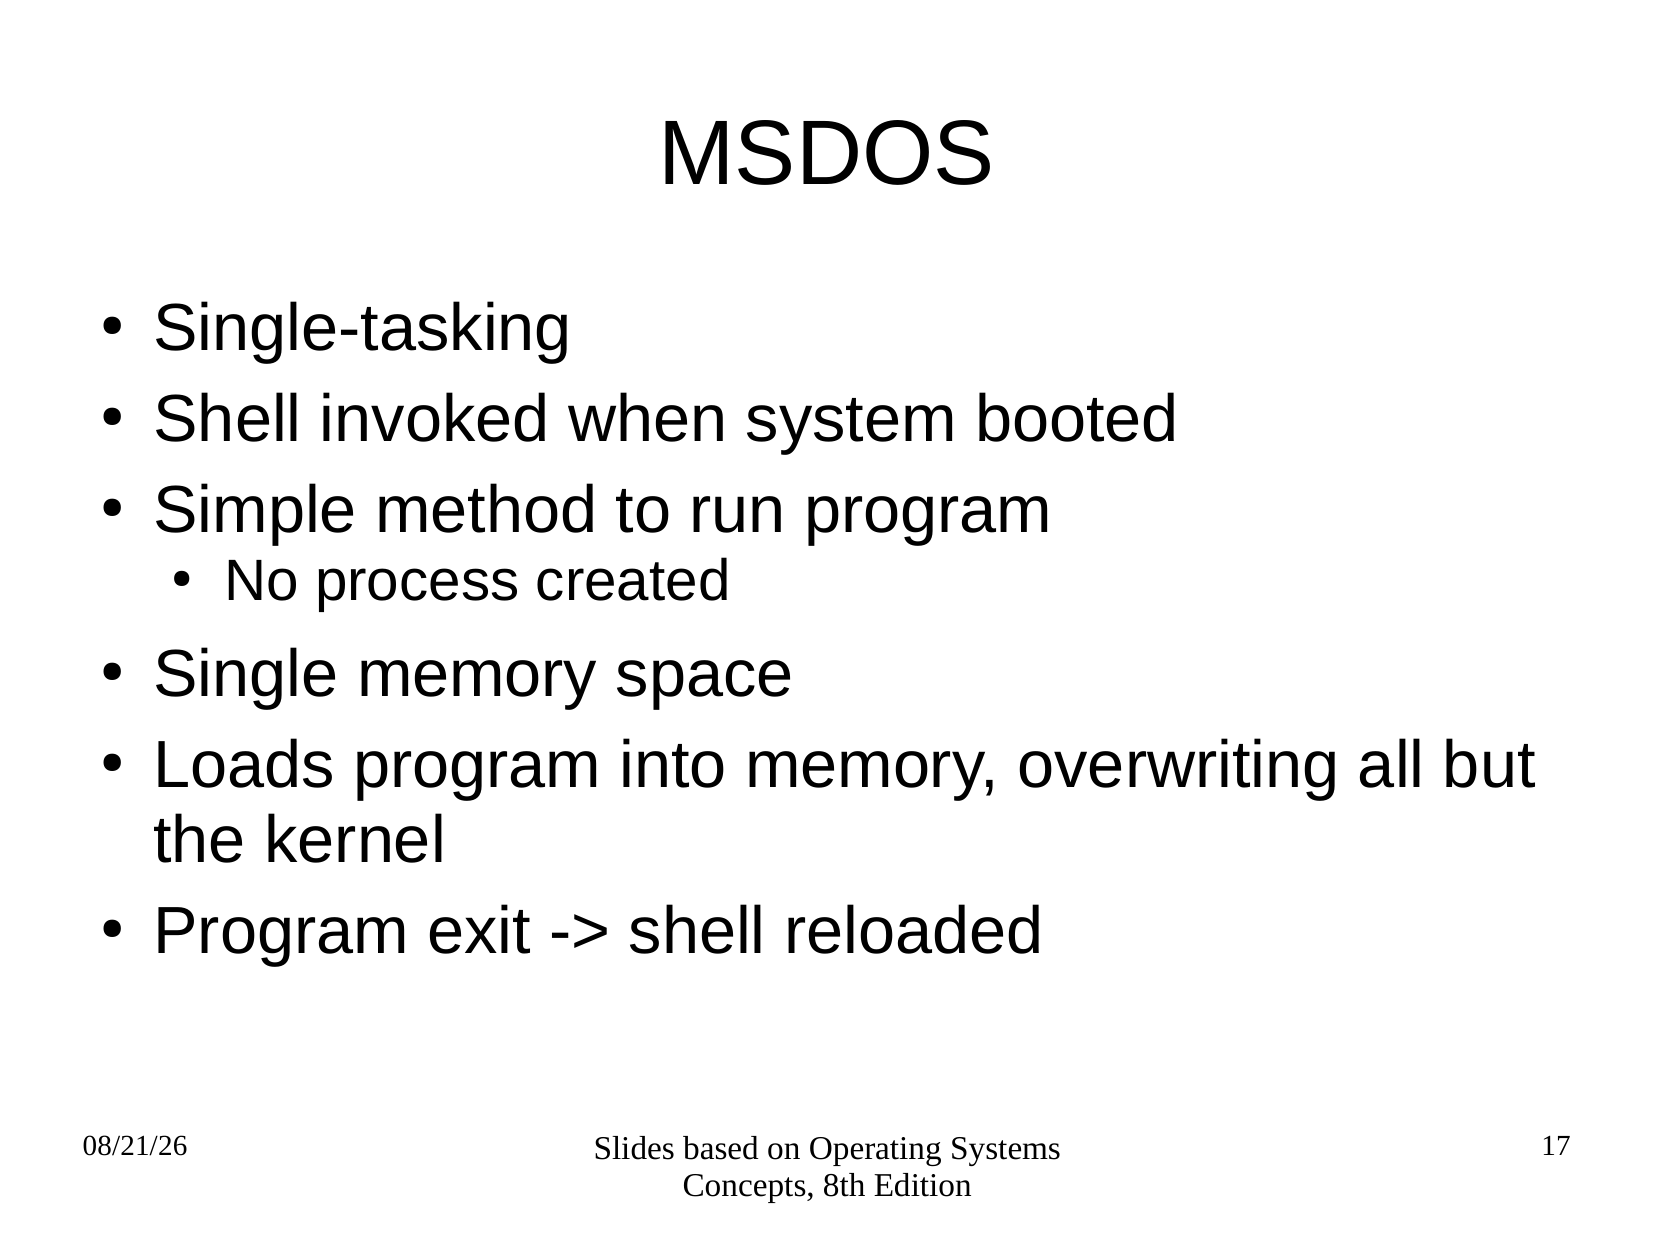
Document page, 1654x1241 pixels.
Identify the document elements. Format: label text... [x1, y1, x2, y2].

list Single-tasking Shell invoked when system booted Simple method to run program No process created Single memory space Loads program into memory, overwriting all but the kernel Program exit -> shell reloaded [82, 290, 1571, 1109]
title MSDOS [82, 49, 1571, 257]
